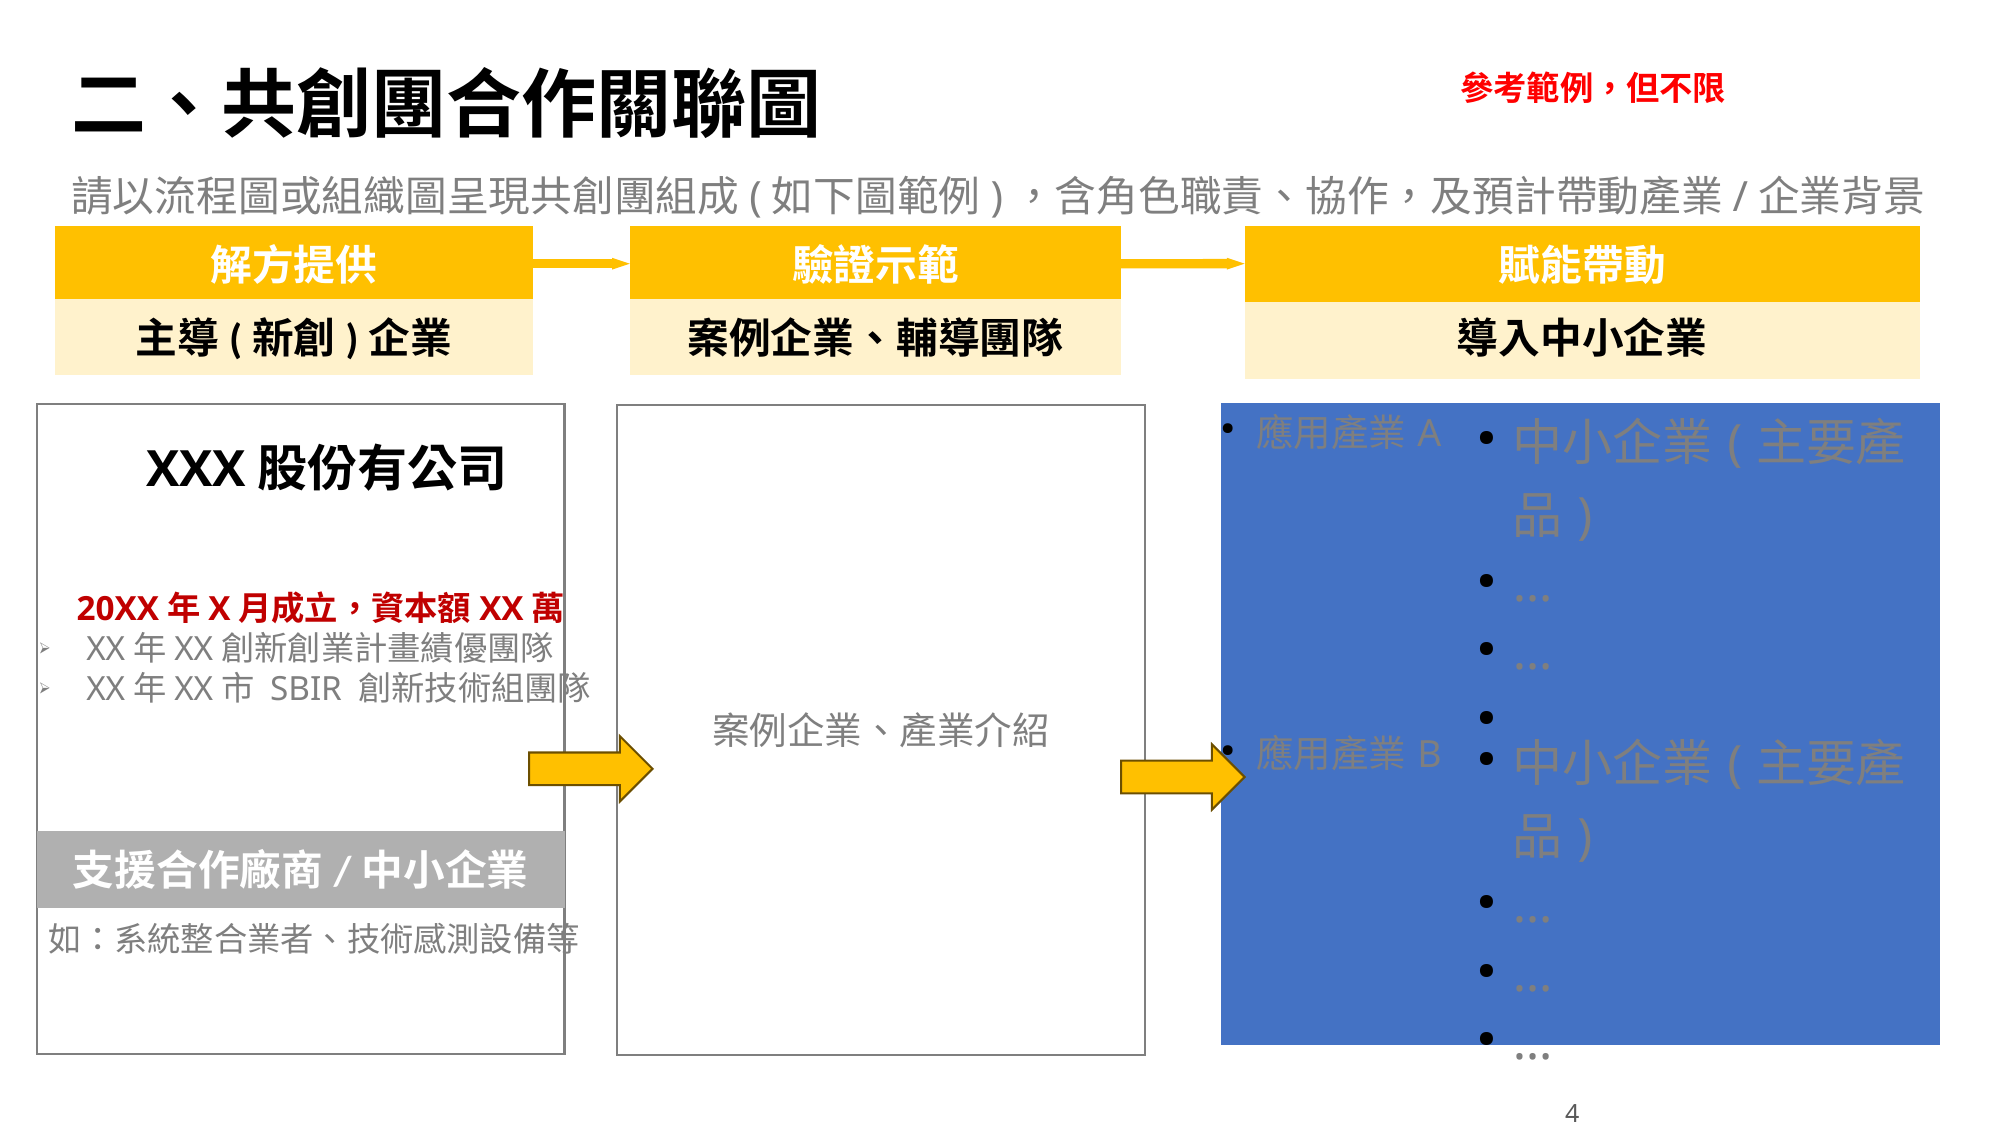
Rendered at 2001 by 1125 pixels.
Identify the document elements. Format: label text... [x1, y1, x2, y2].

text_box 請以流程圖或組織圖呈現共創團組成(如下圖範例)，含角色職責、協作，及預計帶動產業/企業背景 [56, 161, 1941, 228]
table_header 中小企業(主要產品) … … … [1477, 403, 1940, 724]
text_box XXX股份有公司 [85, 429, 569, 506]
text_box 賦能帶動 [1245, 226, 1920, 302]
text_box [1121, 744, 1245, 810]
text_box 支援合作廠商/中小企業 [37, 831, 565, 908]
text_box 驗證示範 [630, 226, 1121, 299]
text_box 案例企業、產業介紹 [617, 405, 1145, 1055]
title 二、共創團合作關聯圖 [56, 52, 1857, 161]
table_cell 應用產業B [1221, 724, 1477, 1045]
text_box 參考範例，但不限 [1445, 59, 1909, 115]
text_box [529, 736, 653, 802]
text_box 如：系統整合業者、技術感測設備等 [0, 910, 635, 966]
table_cell 中小企業(主要產品) … … … [1477, 724, 1940, 1045]
text_box 導入中小企業 [1245, 302, 1920, 379]
text_box 案例企業、輔導團隊 [630, 299, 1121, 375]
text_box 解方提供 [55, 226, 533, 299]
text_box 20XX年X月成立，資本額XX萬 XX年XX創新創業計畫績優團隊 XX年XX市 SBIR 創新技術組團隊 [24, 579, 618, 716]
table_header 應用產業A [1221, 403, 1477, 724]
text_box [1550, 1089, 2000, 1125]
text_box 主導(新創)企業 [55, 299, 533, 375]
